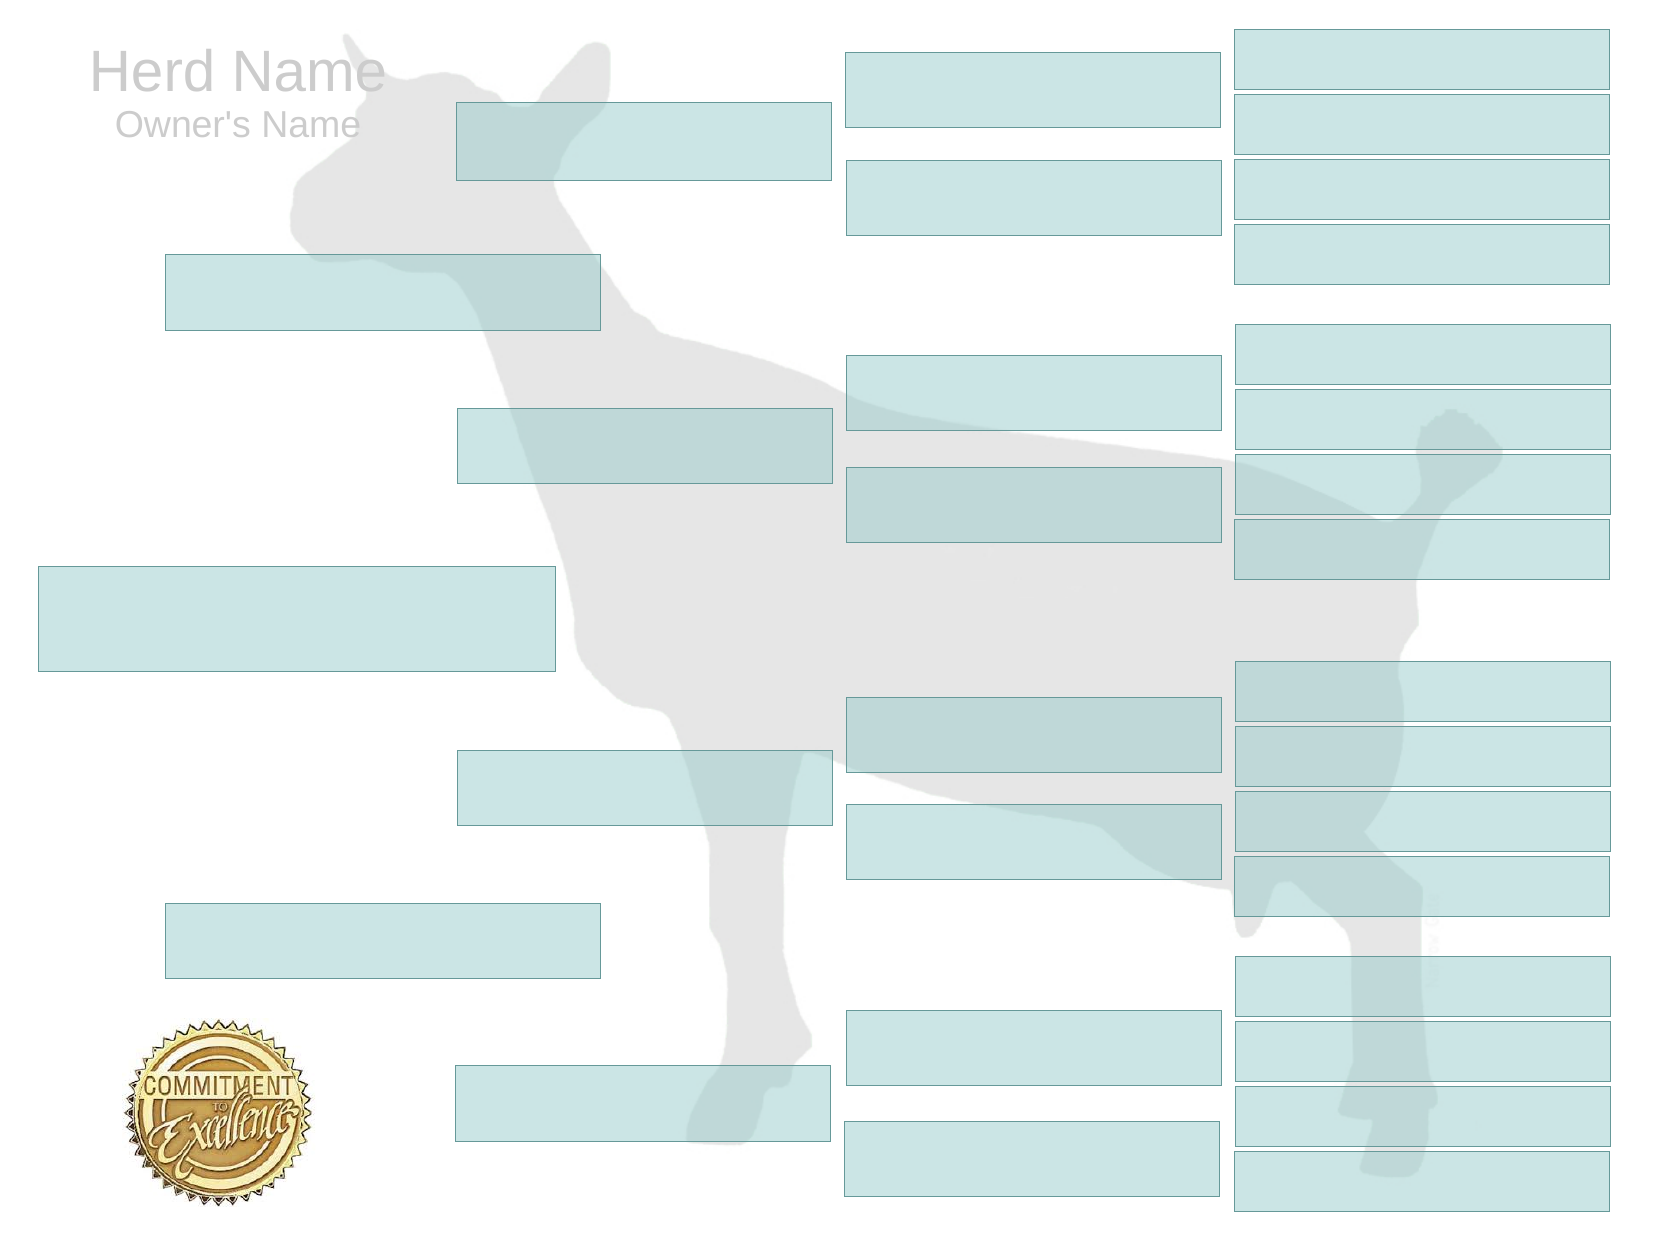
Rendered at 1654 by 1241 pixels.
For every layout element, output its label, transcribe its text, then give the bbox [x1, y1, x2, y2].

text_box [1234, 159, 1610, 220]
text_box [1235, 791, 1611, 852]
text_box [1234, 29, 1610, 90]
text_box [846, 804, 1222, 880]
text_box [1234, 224, 1610, 285]
text_box [1235, 661, 1611, 722]
text_box [846, 355, 1222, 431]
text_box [846, 697, 1222, 773]
text_box [1234, 856, 1610, 917]
text_box [1235, 956, 1611, 1017]
text_box [846, 1010, 1222, 1086]
text_box [165, 903, 601, 979]
text_box [457, 750, 833, 826]
text_box [846, 160, 1222, 236]
text_box [845, 52, 1221, 128]
text_box [1235, 1021, 1611, 1082]
text_box [455, 1065, 831, 1142]
text_box [456, 102, 832, 181]
text_box [165, 254, 601, 331]
text_box [1235, 324, 1611, 385]
text_box [457, 408, 833, 484]
picture [122, 8, 1538, 1224]
text_box [38, 566, 556, 672]
text_box [1235, 389, 1611, 450]
text_box [1235, 726, 1611, 787]
text_box [1235, 1086, 1611, 1147]
text_box [846, 467, 1222, 543]
text_box [1234, 519, 1610, 580]
text_box [1235, 454, 1611, 515]
text_box [1234, 94, 1610, 155]
text_box [1234, 1151, 1610, 1212]
text_box Herd Name Owner's Name [35, 31, 441, 154]
text_box [844, 1121, 1220, 1197]
